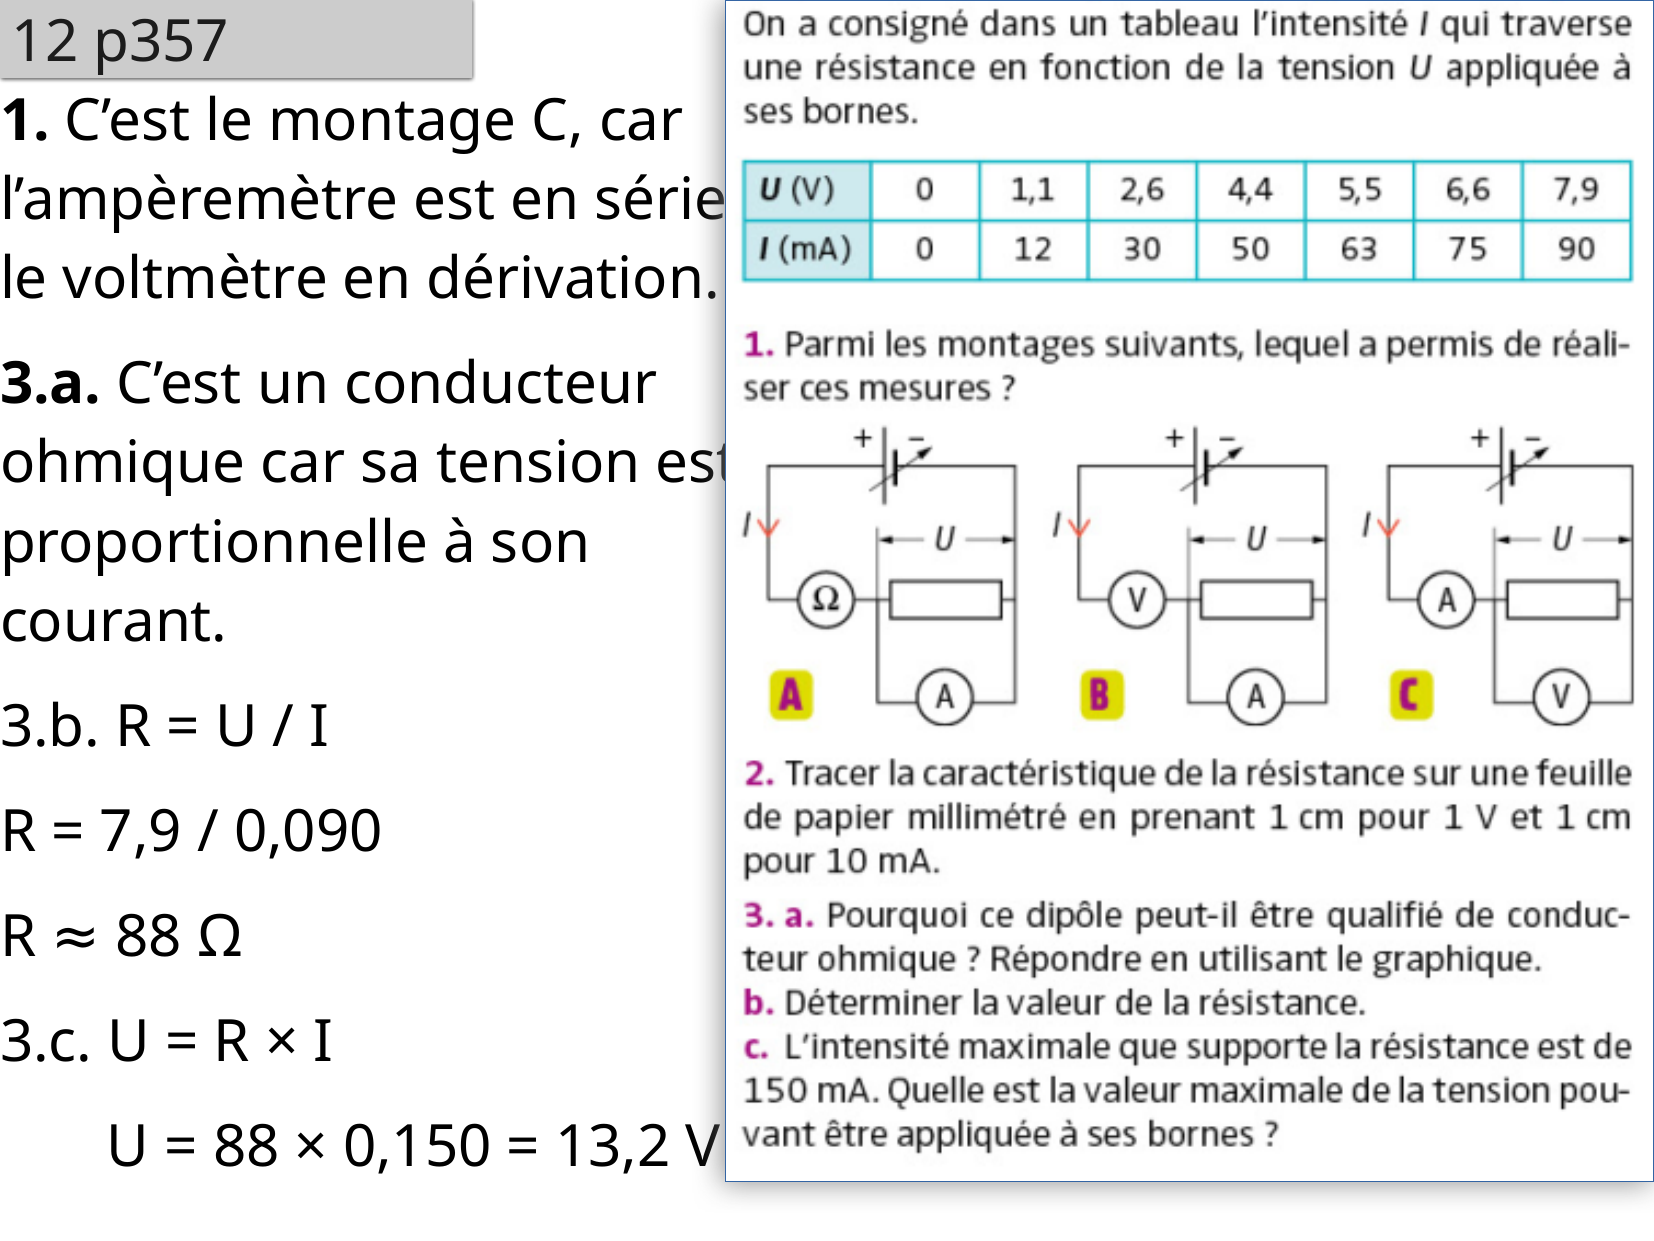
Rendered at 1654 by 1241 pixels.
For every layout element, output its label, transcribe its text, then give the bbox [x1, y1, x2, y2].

title 12 p357 [0, 0, 473, 78]
picture [725, 0, 1654, 1182]
list 1. C’est le montage C, car l’ampèremètre est en série, le voltmètre en dérivation. 3.a. C’est un conducteur ohmique car sa tension est proportionnelle à son courant. 3.b. R = U / I R = 7,9 / 0,090 R ≈ 88 Ω 3.c. U = R × I U = 88 × 0,150 = 13,2 V [0, 78, 1654, 1241]
